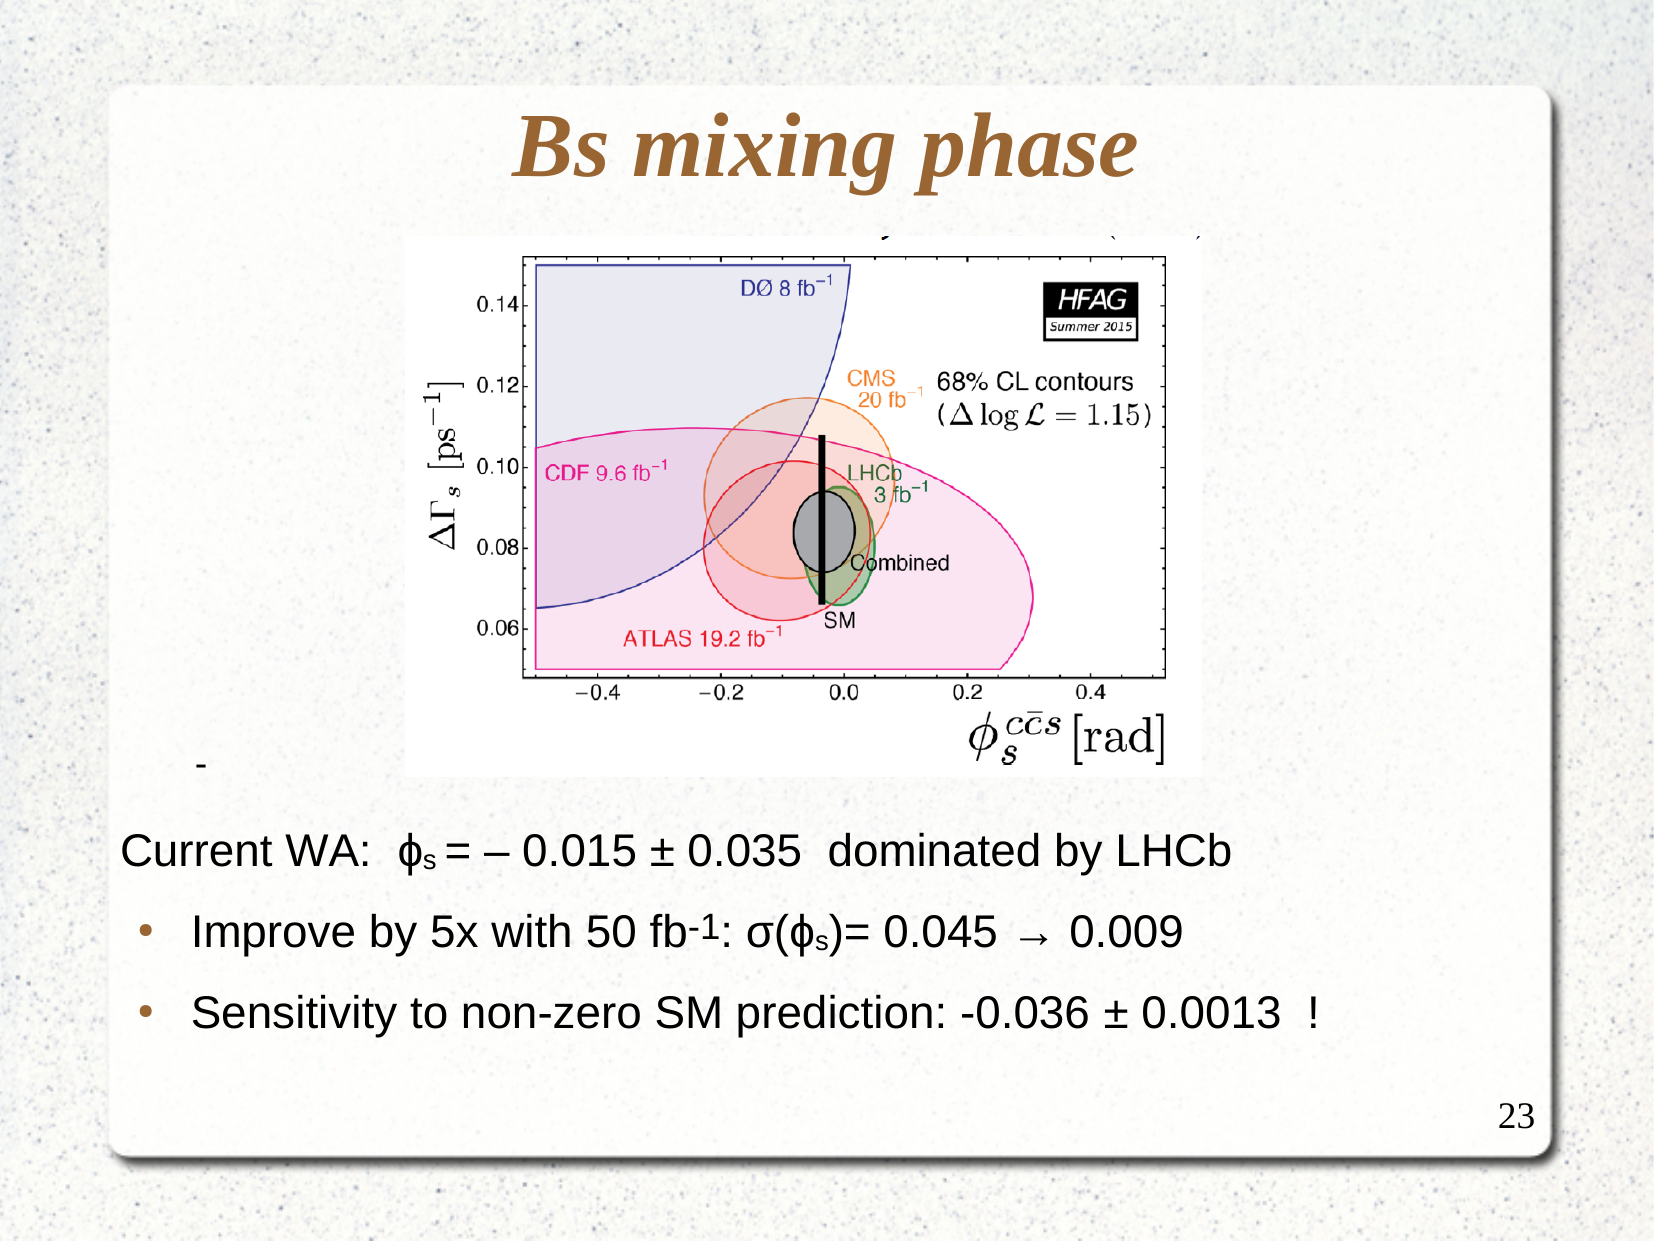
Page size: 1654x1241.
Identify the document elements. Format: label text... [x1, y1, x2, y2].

title Bs mixing phase [118, 95, 1536, 197]
picture [0, 0, 1654, 1241]
list Current WA: ϕs = – 0.015 ± 0.035 dominated by LHCb Improve by 5x with 50 fb-1: σ(ϕs)= 0.045 → 0.009 Sensitivity to non-zero SM prediction: -0.036 ± 0.0013 ! [120, 825, 1531, 1068]
text_box - [180, 735, 1501, 1051]
